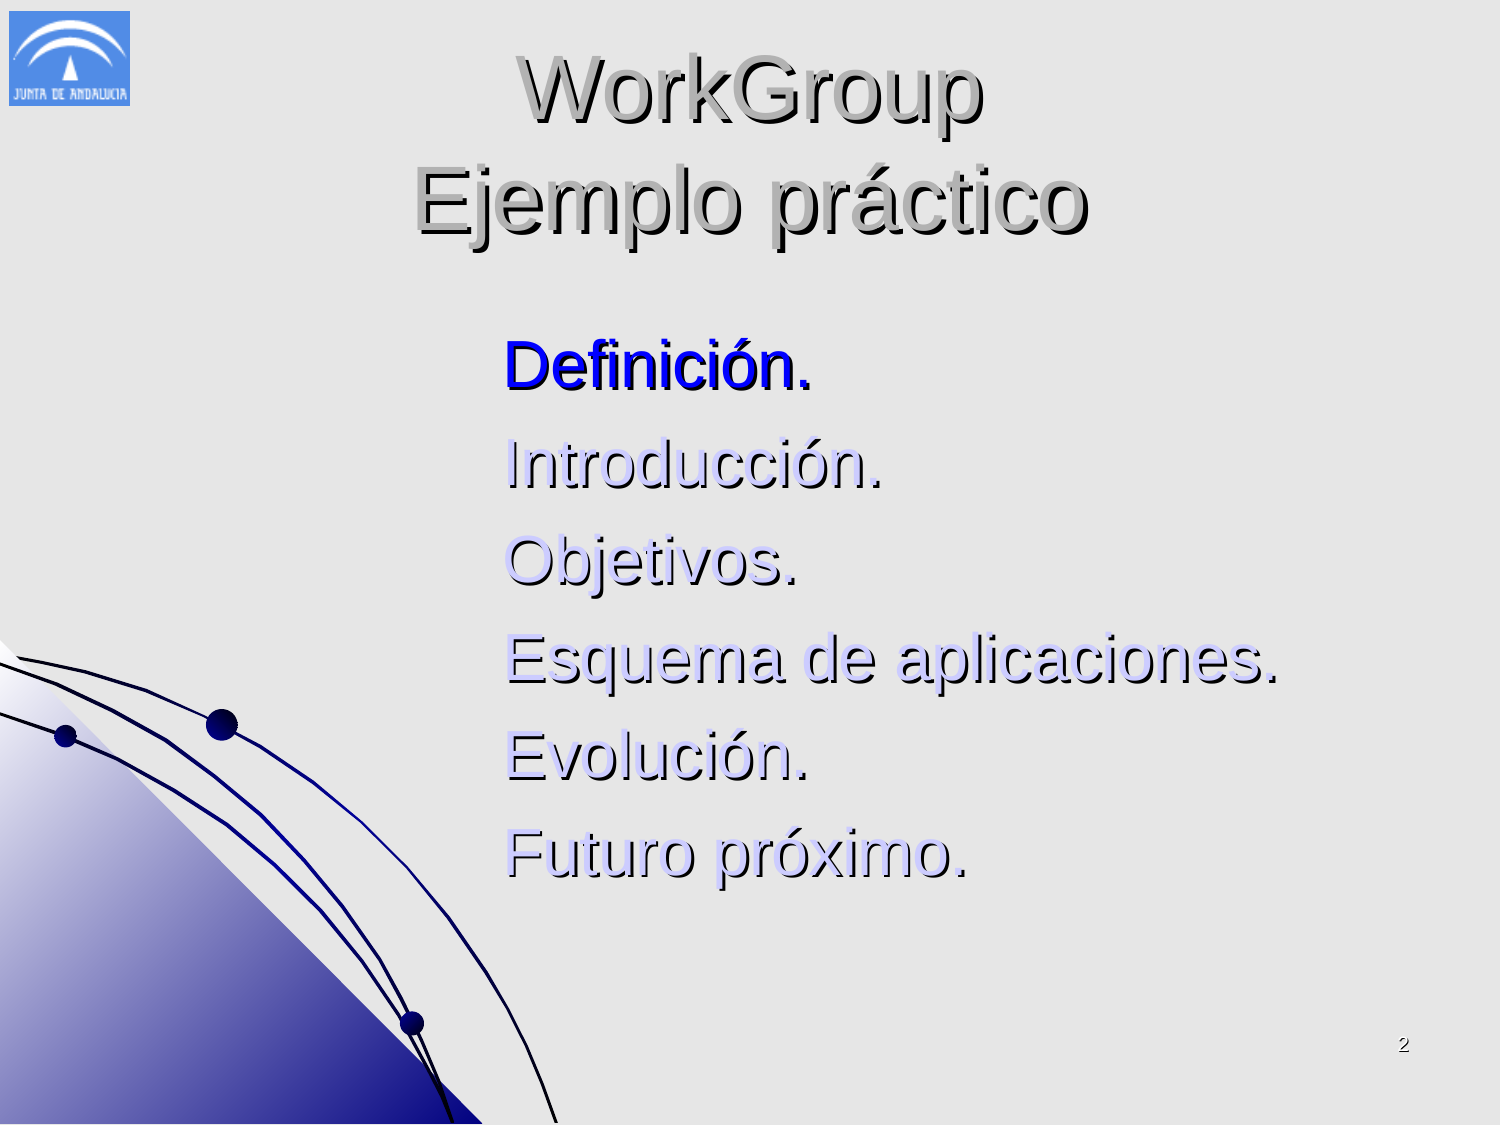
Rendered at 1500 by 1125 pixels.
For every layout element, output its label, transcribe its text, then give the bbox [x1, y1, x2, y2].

list Definición. Introducción. Objetivos. Esquema de aplicaciones. Evolución. Futuro próximo. [502, 321, 1329, 965]
picture [9, 11, 130, 106]
title WorkGroup Ejemplo práctico [75, 16, 1425, 262]
